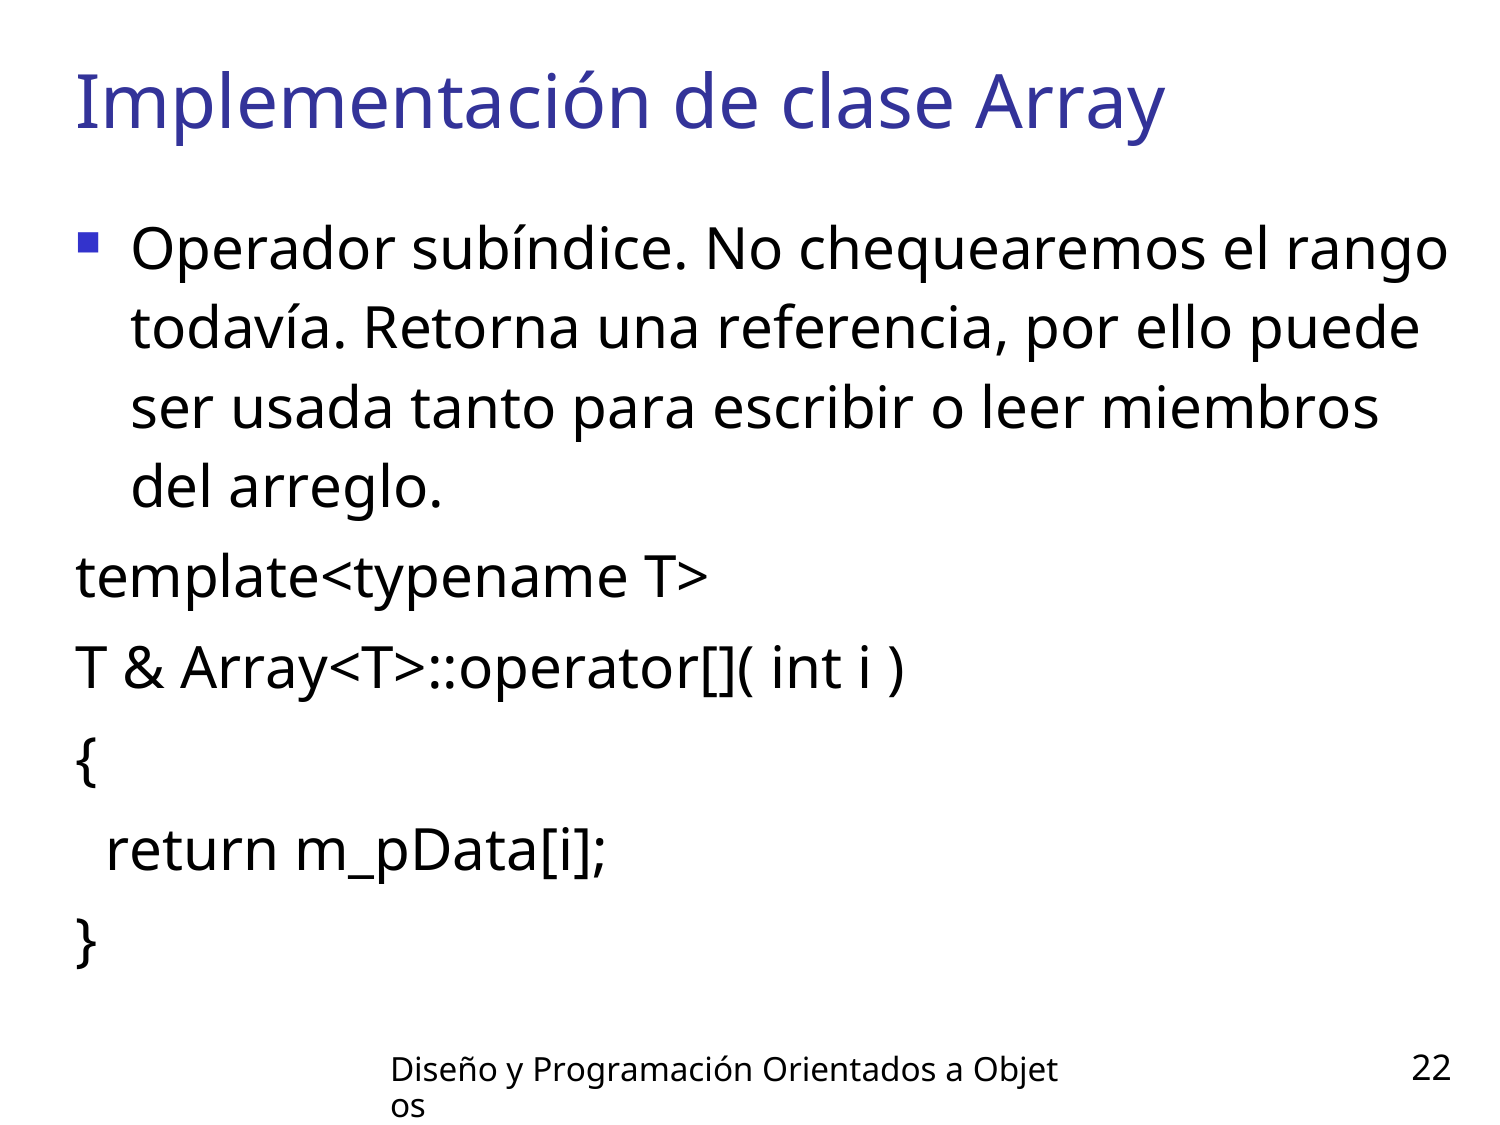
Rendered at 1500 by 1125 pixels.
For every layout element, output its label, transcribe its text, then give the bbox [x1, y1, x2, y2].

title Implementación de clase Array [75, 18, 1466, 181]
list Operador subíndice. No chequearemos el rango todavía. Retorna una referencia, por ello puede ser usada tanto para escribir o leer miembros del arreglo. template<typename T> T & Array<T>::operator[]( int i )‏ { return m_pData[i]; } [75, 207, 1462, 1013]
